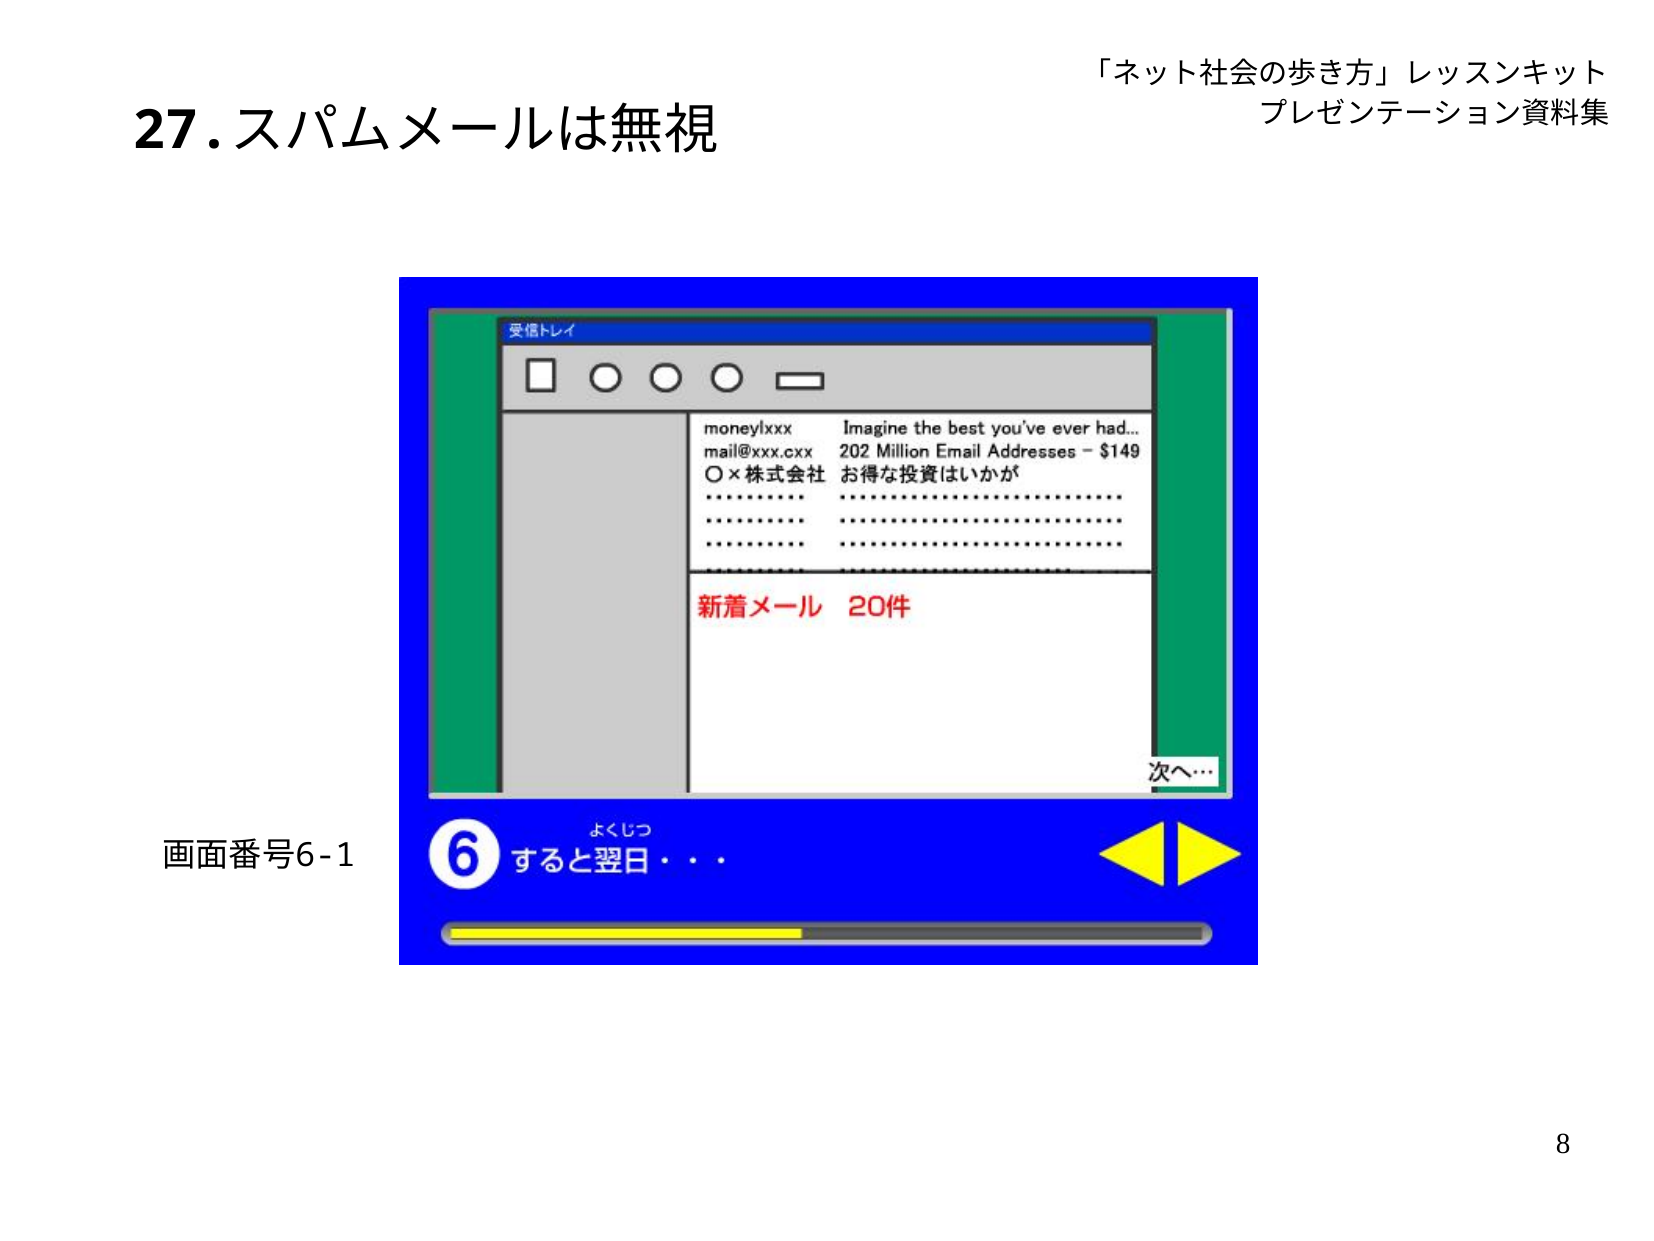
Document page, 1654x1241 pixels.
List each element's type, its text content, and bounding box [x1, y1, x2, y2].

text_box 画面番号6-1 [147, 826, 384, 882]
text_box 「ネット社会の歩き方」レッスンキット プレゼンテーション資料集 [1062, 44, 1625, 139]
picture [399, 277, 1258, 965]
text_box 27.スパムメールは無視 [118, 88, 1241, 169]
